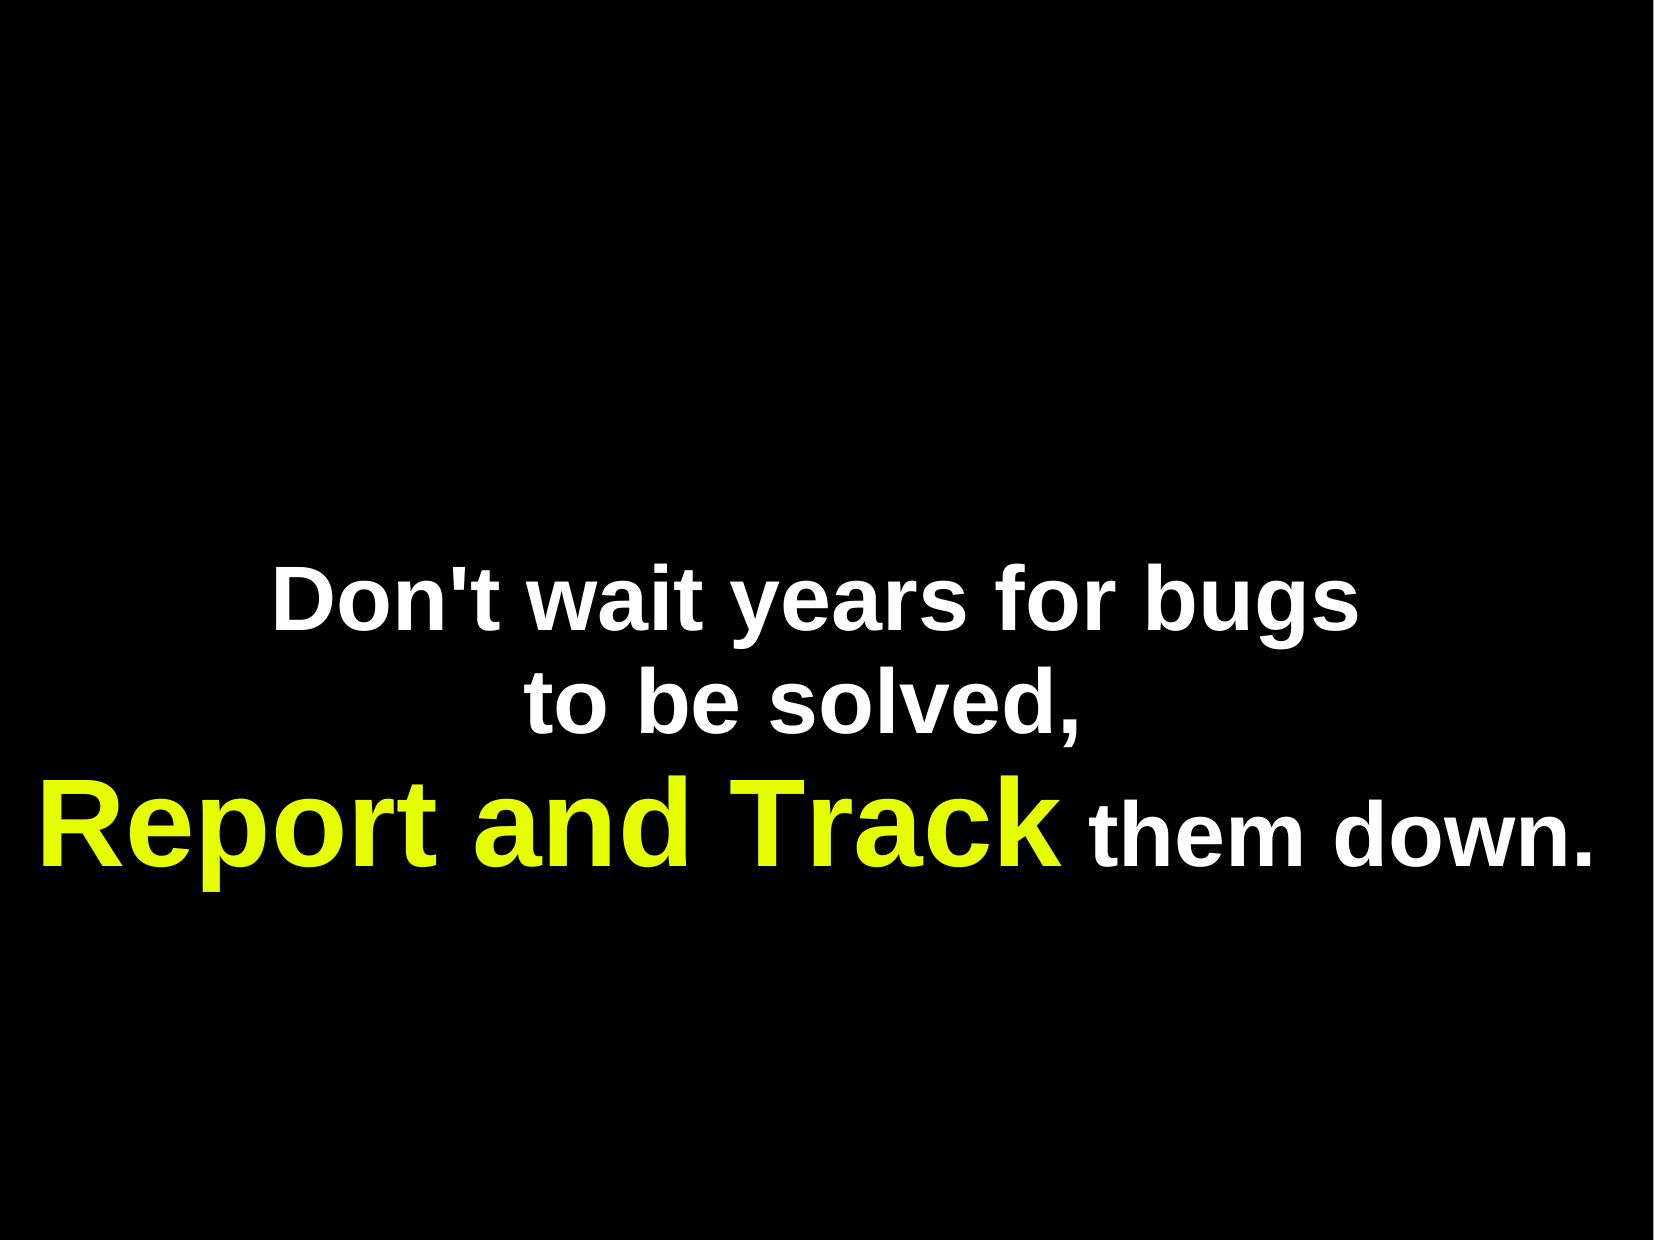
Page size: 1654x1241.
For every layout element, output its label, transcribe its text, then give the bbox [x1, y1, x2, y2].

text_box Don't wait years for bugs to be solved, Report and Track them down. [20, 540, 1614, 1021]
